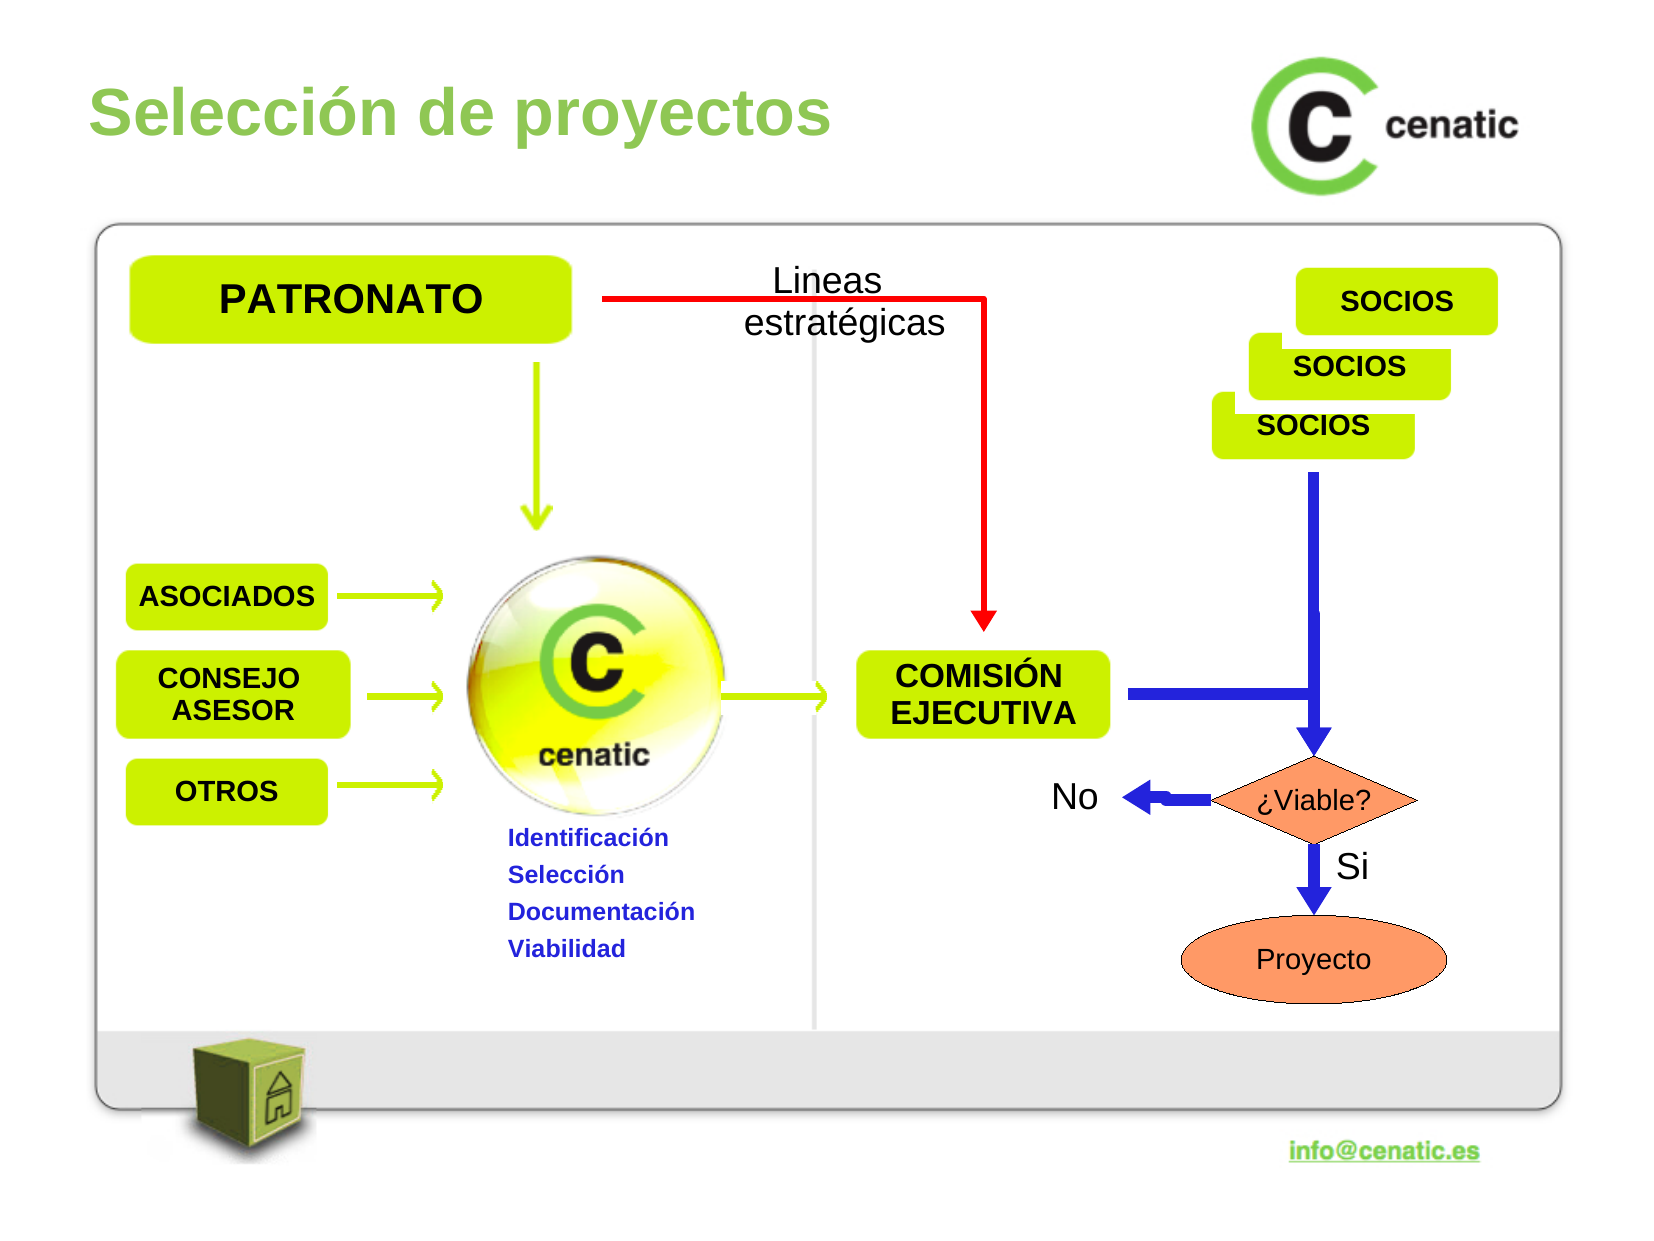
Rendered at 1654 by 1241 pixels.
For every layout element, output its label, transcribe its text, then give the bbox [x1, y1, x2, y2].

text_box Identificación Selección Documentación Viabilidad [493, 816, 916, 1010]
text_box ¿Viable? [1211, 756, 1418, 844]
text_box Si [1311, 838, 1394, 898]
text_box Selección de proyectos [88, 61, 1317, 163]
picture [29, 29, 1630, 1230]
text_box No [1027, 767, 1123, 827]
text_box Lineas estratégicas [704, 252, 961, 355]
text_box Proyecto [1181, 915, 1447, 1004]
